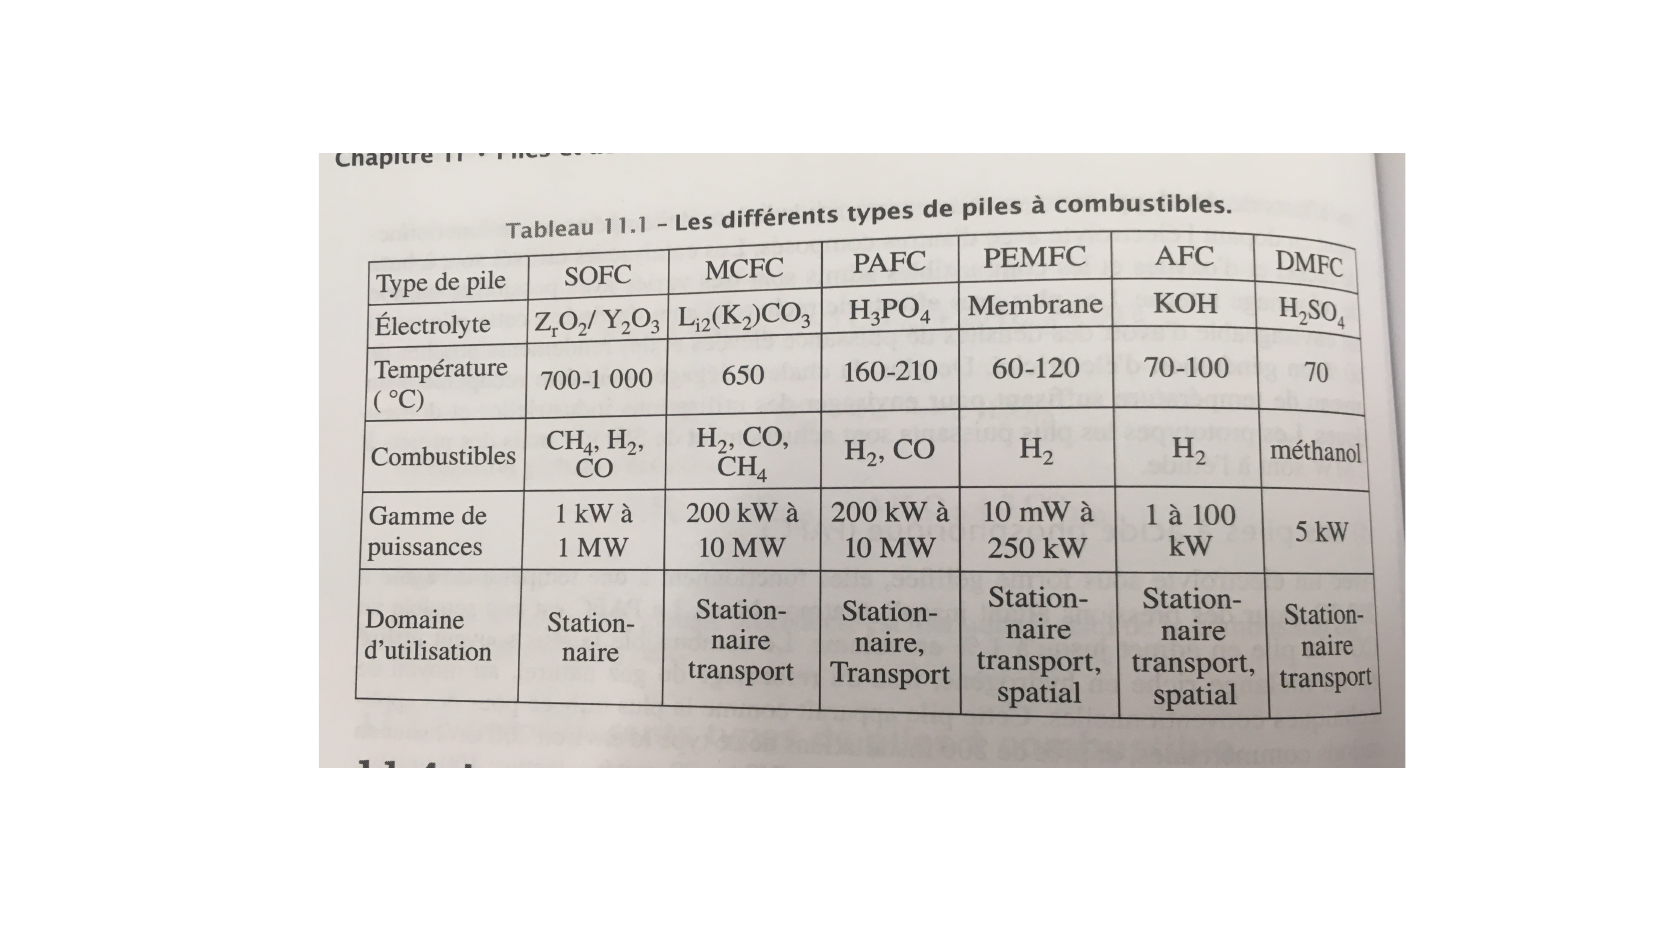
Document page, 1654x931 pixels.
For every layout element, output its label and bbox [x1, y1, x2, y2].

picture [318, 153, 1406, 768]
